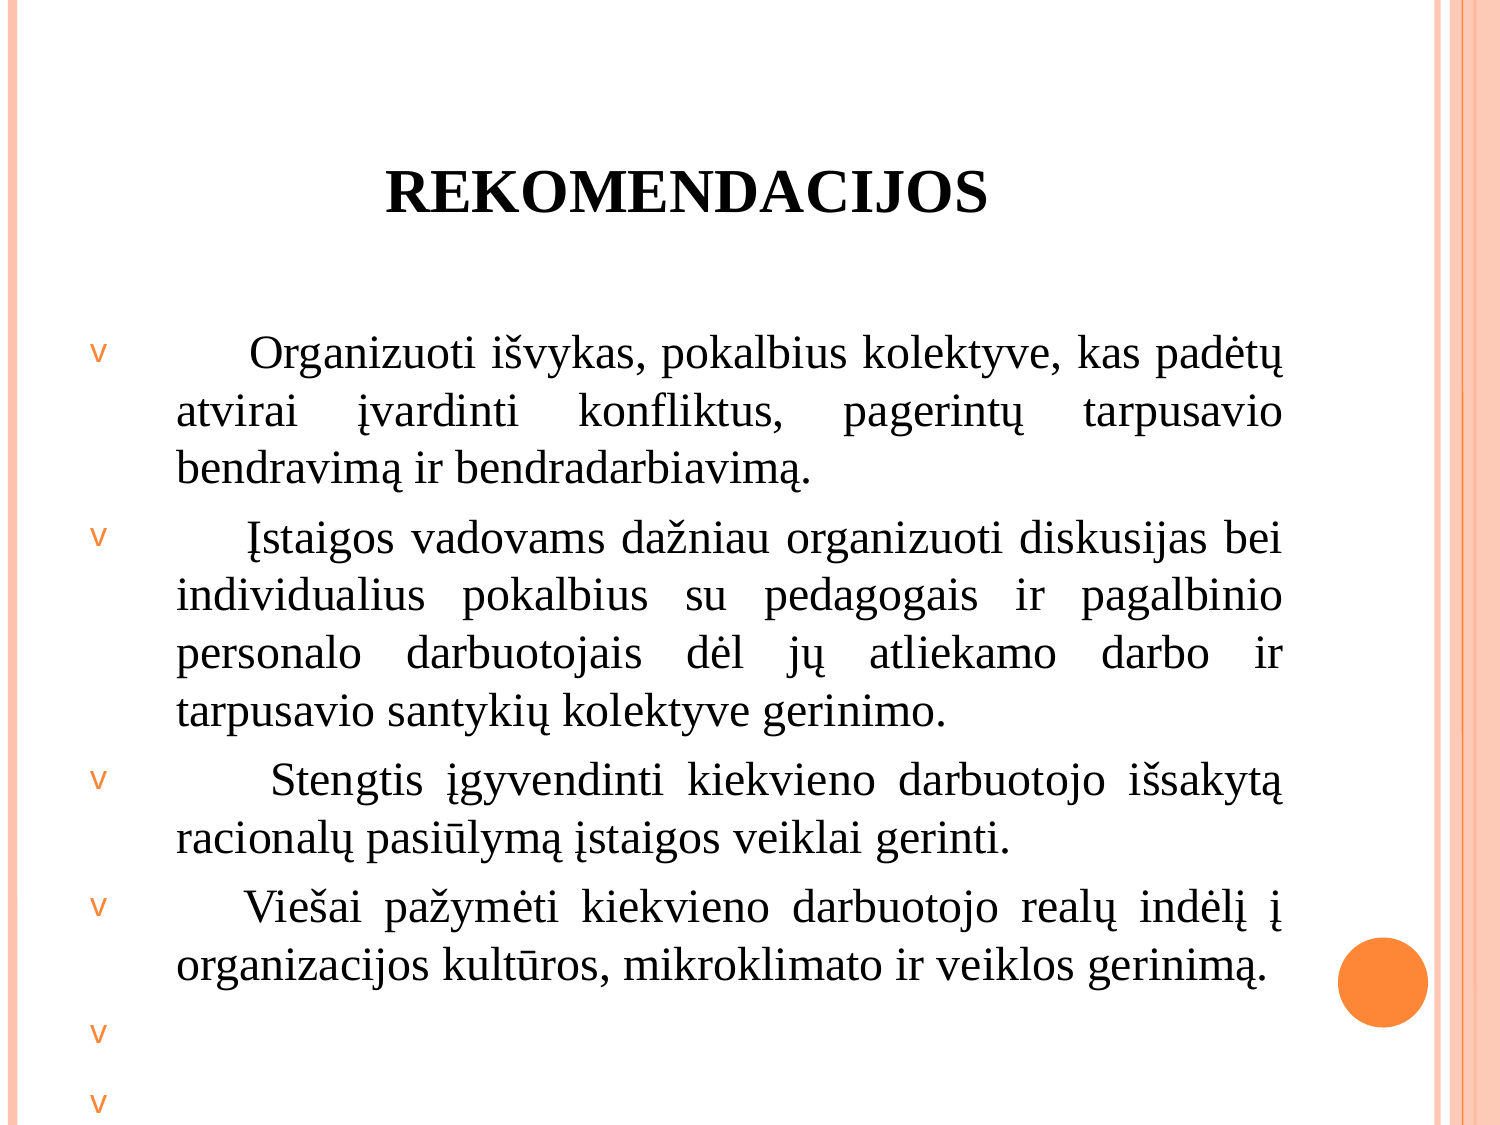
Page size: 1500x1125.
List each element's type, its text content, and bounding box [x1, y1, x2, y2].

title rekomendacijos [75, 45, 1300, 233]
list Organizuoti išvykas, pokalbius kolektyve, kas padėtų atvirai įvardinti konfliktus, pagerintų tarpusavio bendravimą ir bendradarbiavimą. Įstaigos vadovams dažniau organizuoti diskusijas bei individualius pokalbius su pedagogais ir pagalbinio personalo darbuotojais dėl jų atliekamo darbo ir tarpusavio santykių kolektyve gerinimo. Stengtis įgyvendinti kiekvieno darbuotojo išsakytą racionalų pasiūlymą įstaigos veiklai gerinti. Viešai pažymėti kiekvieno darbuotojo realų indėlį į organizacijos kultūros, mikroklimato ir veiklos gerinimą. [75, 243, 1300, 1062]
